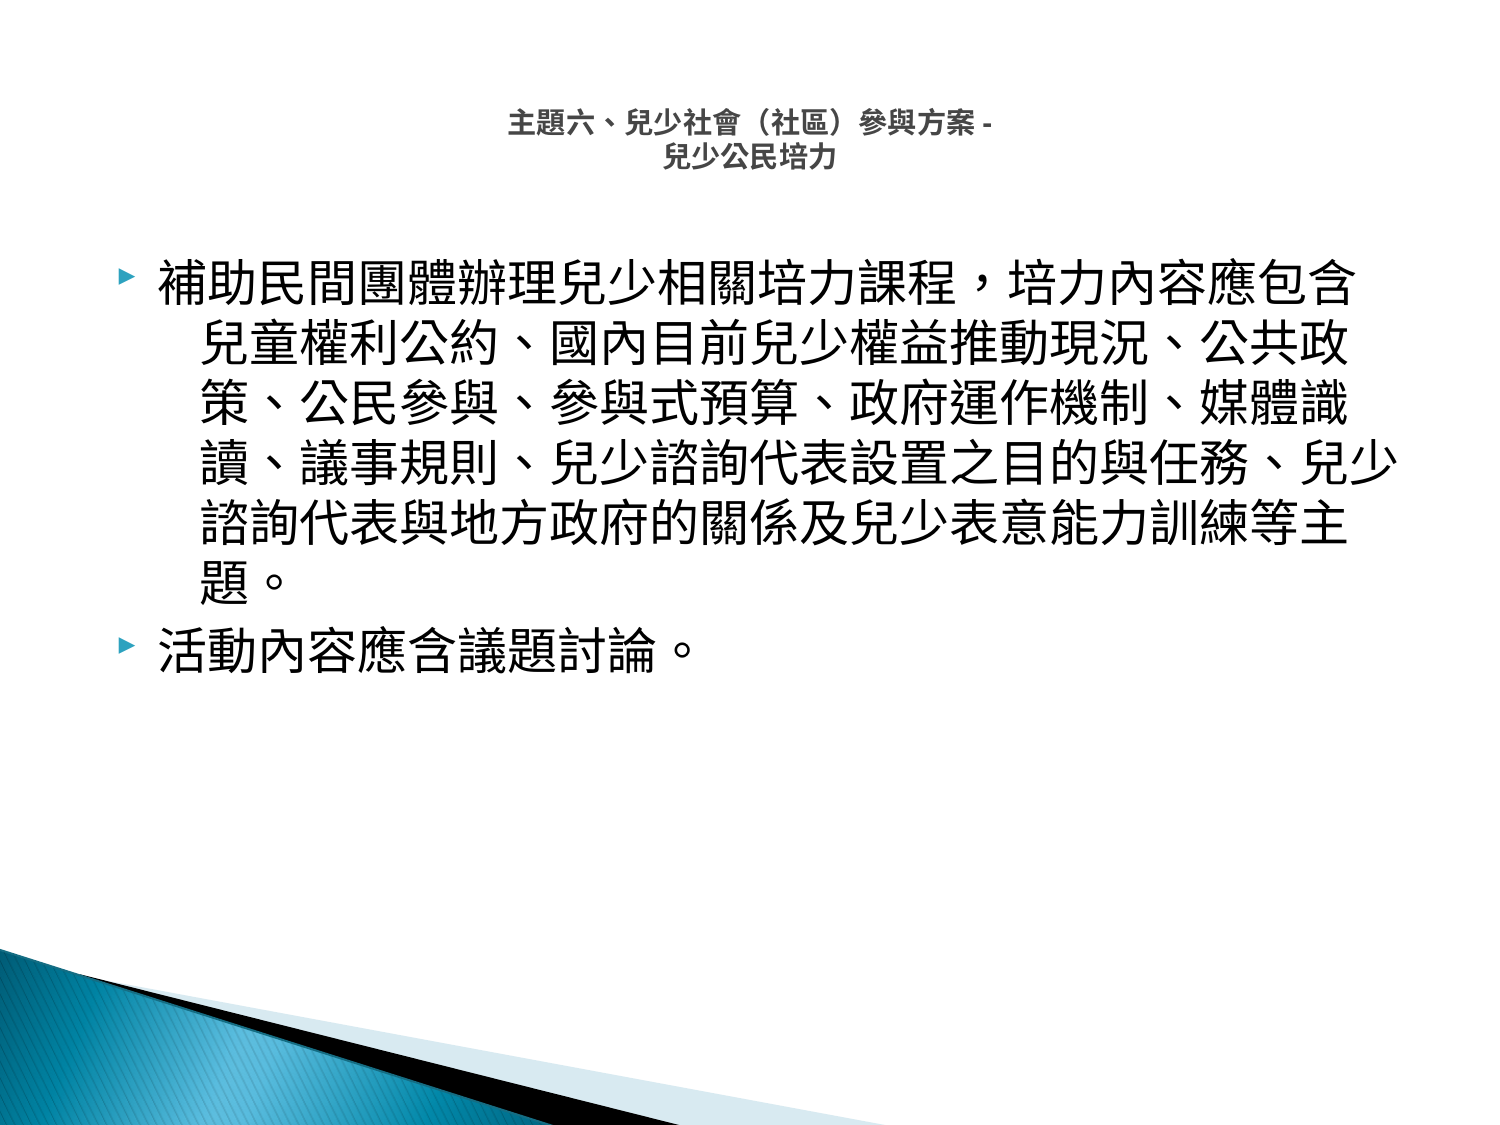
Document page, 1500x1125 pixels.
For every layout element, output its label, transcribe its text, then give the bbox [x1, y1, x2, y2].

list 補助民間團體辦理兒少相關培力課程，培力內容應包含兒童權利公約、國內目前兒少權益推動現況、公共政策、公民參與、參與式預算、政府運作機制、媒體識讀、議事規則、兒少諮詢代表設置之目的與任務、兒少諮詢代表與地方政府的關係及兒少表意能力訓練等主題。 活動內容應含議題討論。 [64, 243, 1415, 986]
title 主題六、兒少社會（社區）參與方案- 兒少公民培力 [75, 45, 1426, 233]
